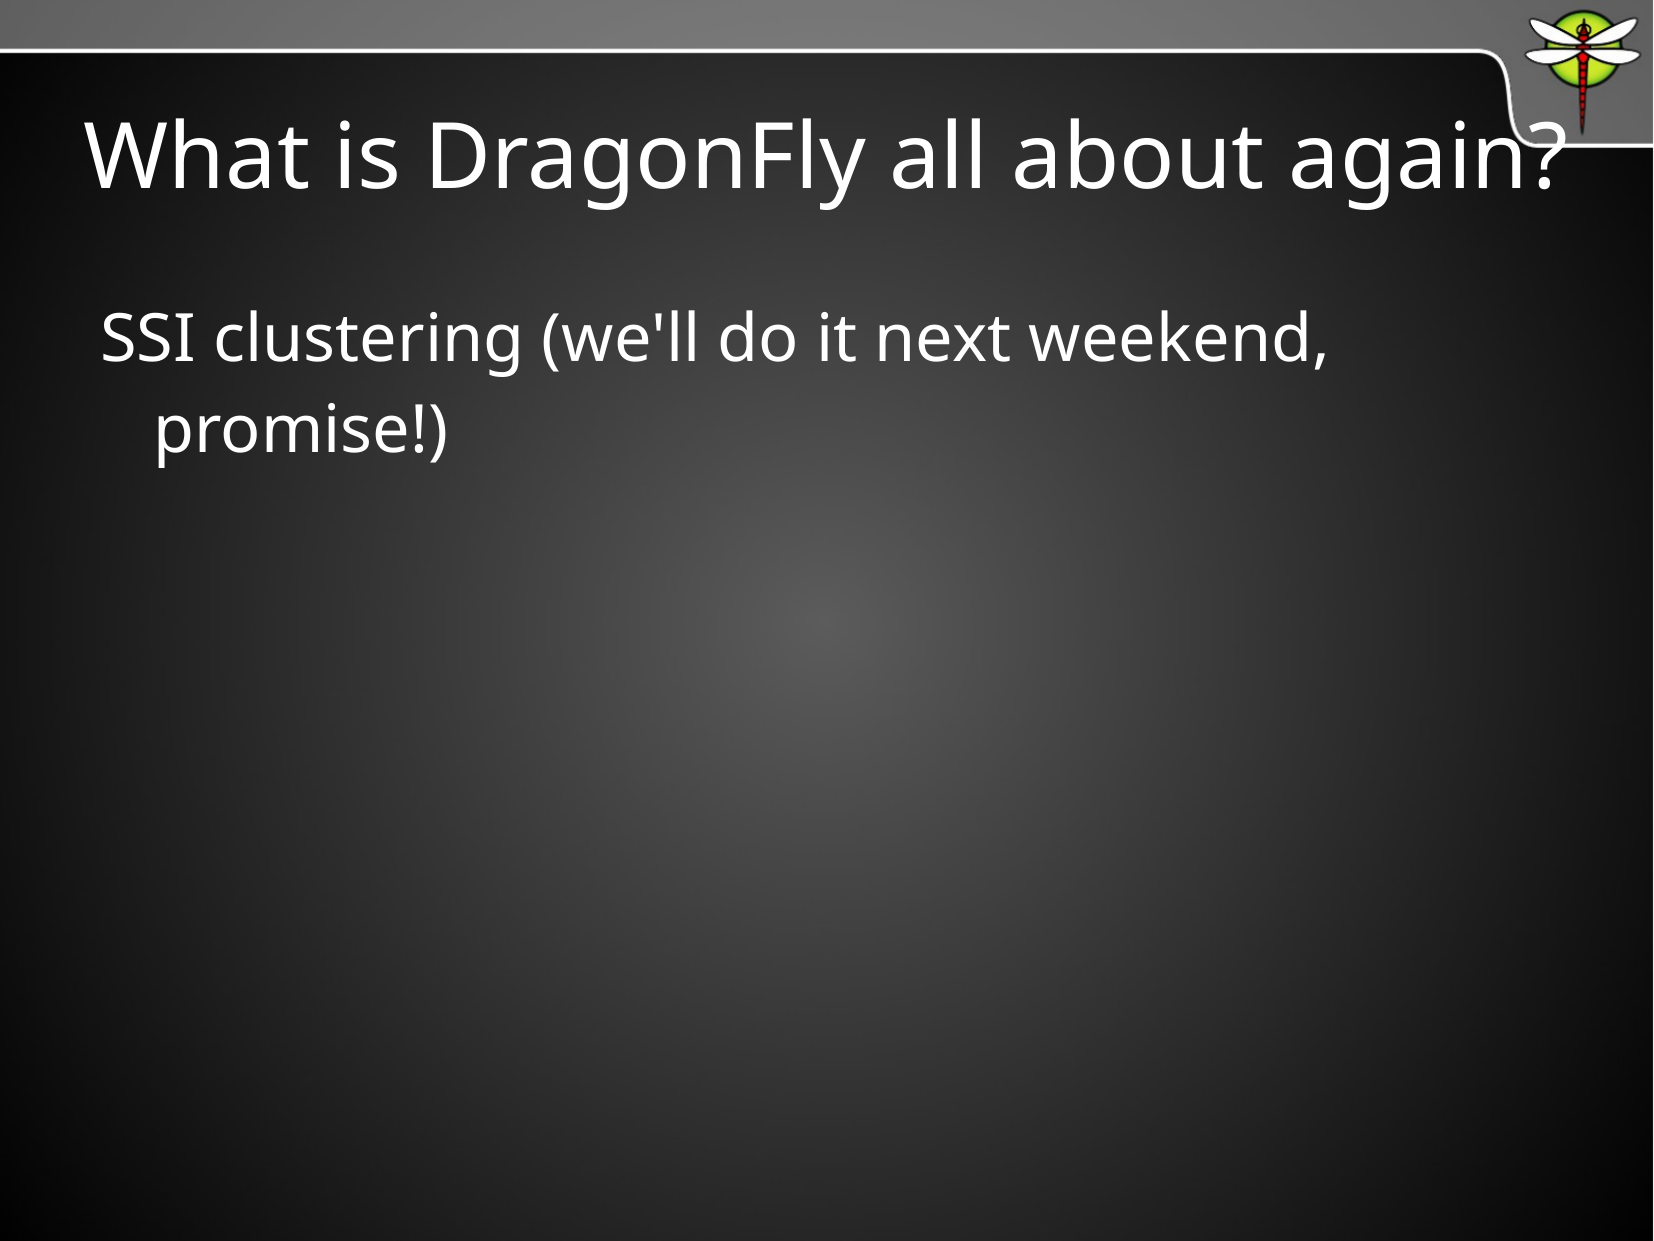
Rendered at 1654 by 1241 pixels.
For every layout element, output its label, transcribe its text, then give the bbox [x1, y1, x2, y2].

title What is DragonFly all about again? [82, 49, 1571, 257]
picture [0, 0, 1654, 1241]
list SSI clustering (we'll do it next weekend, promise!) [82, 290, 1571, 1094]
